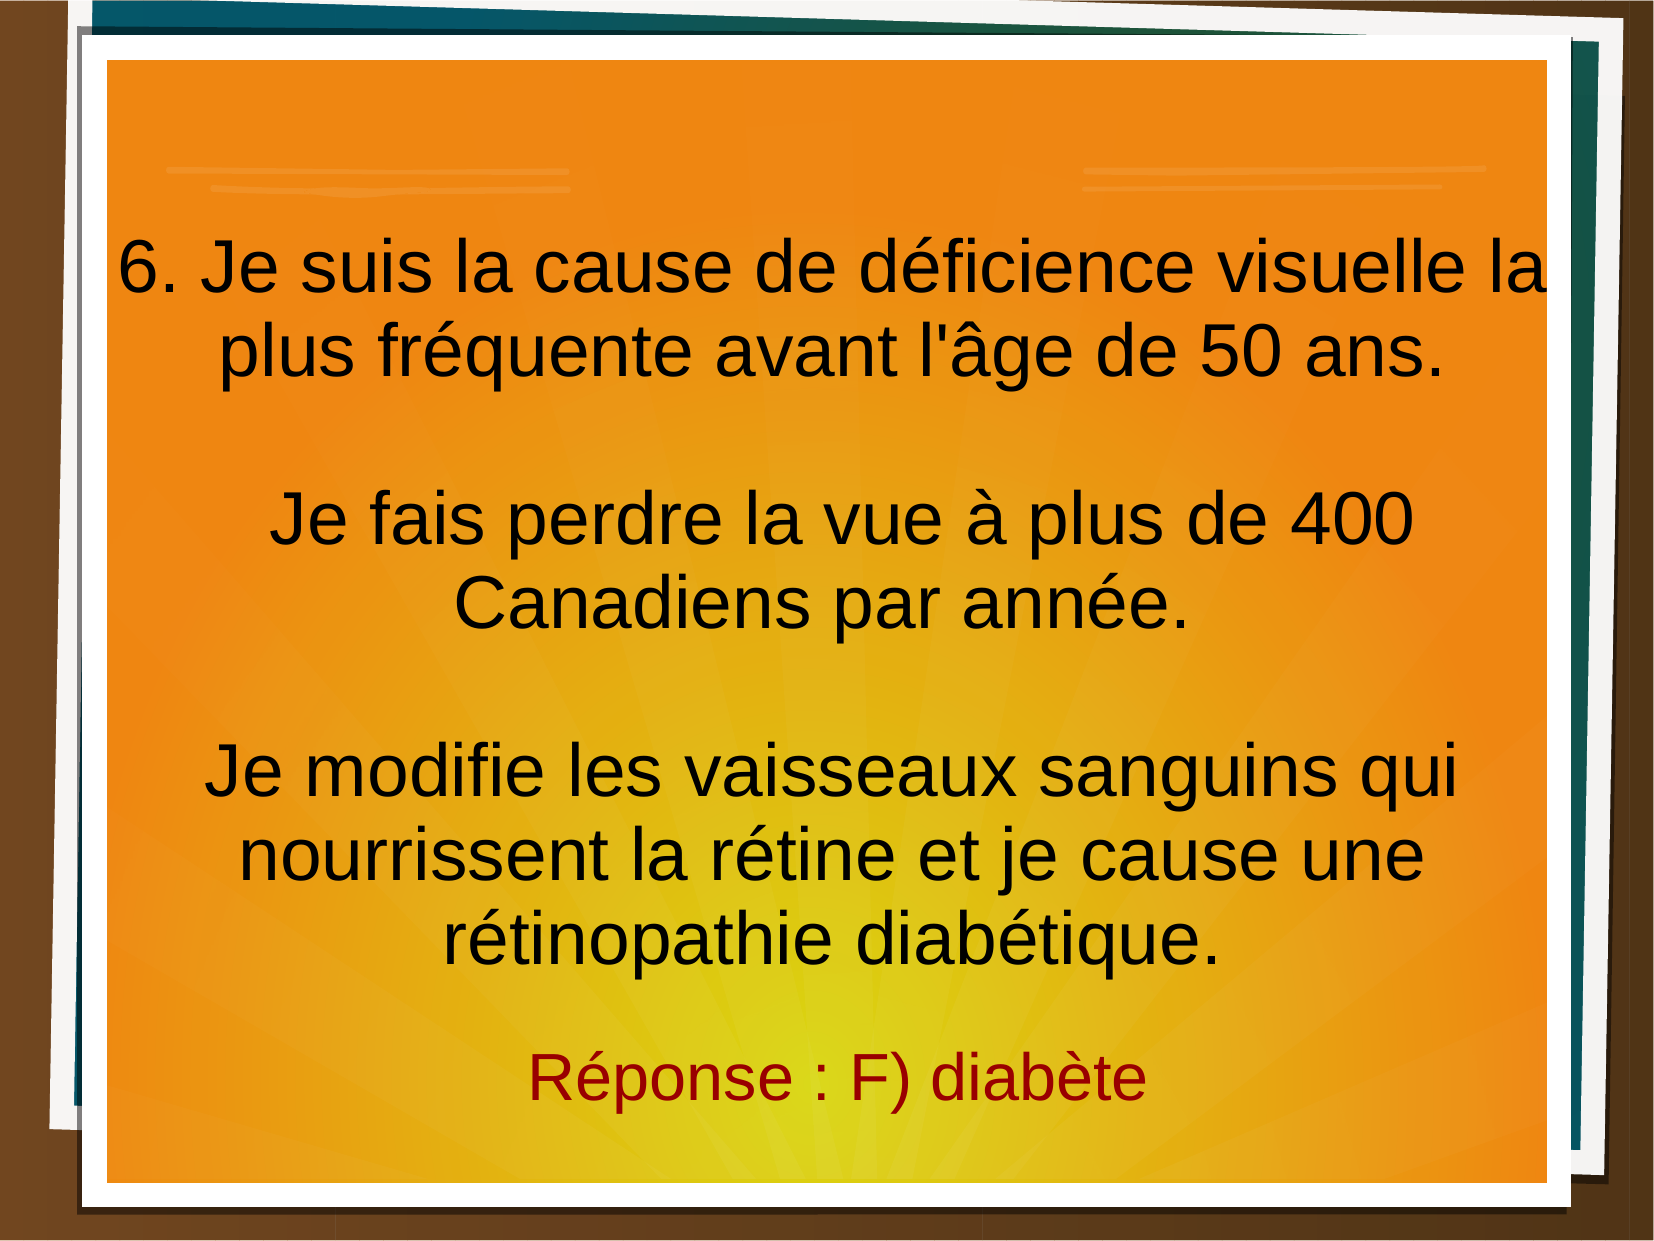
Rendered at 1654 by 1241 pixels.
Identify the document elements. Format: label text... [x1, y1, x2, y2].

text_box Réponse : F) diabète [224, 1039, 1453, 1115]
title 6. Je suis la cause de déficience visuelle la plus fréquente avant l'âge de 50 ans. Je fais perdre la vue à plus de 400 Canadiens par année. Je modifie les vaisseaux sanguins qui nourrissent la rétine et je cause une rétinopathie diabétique. [106, 224, 1560, 981]
